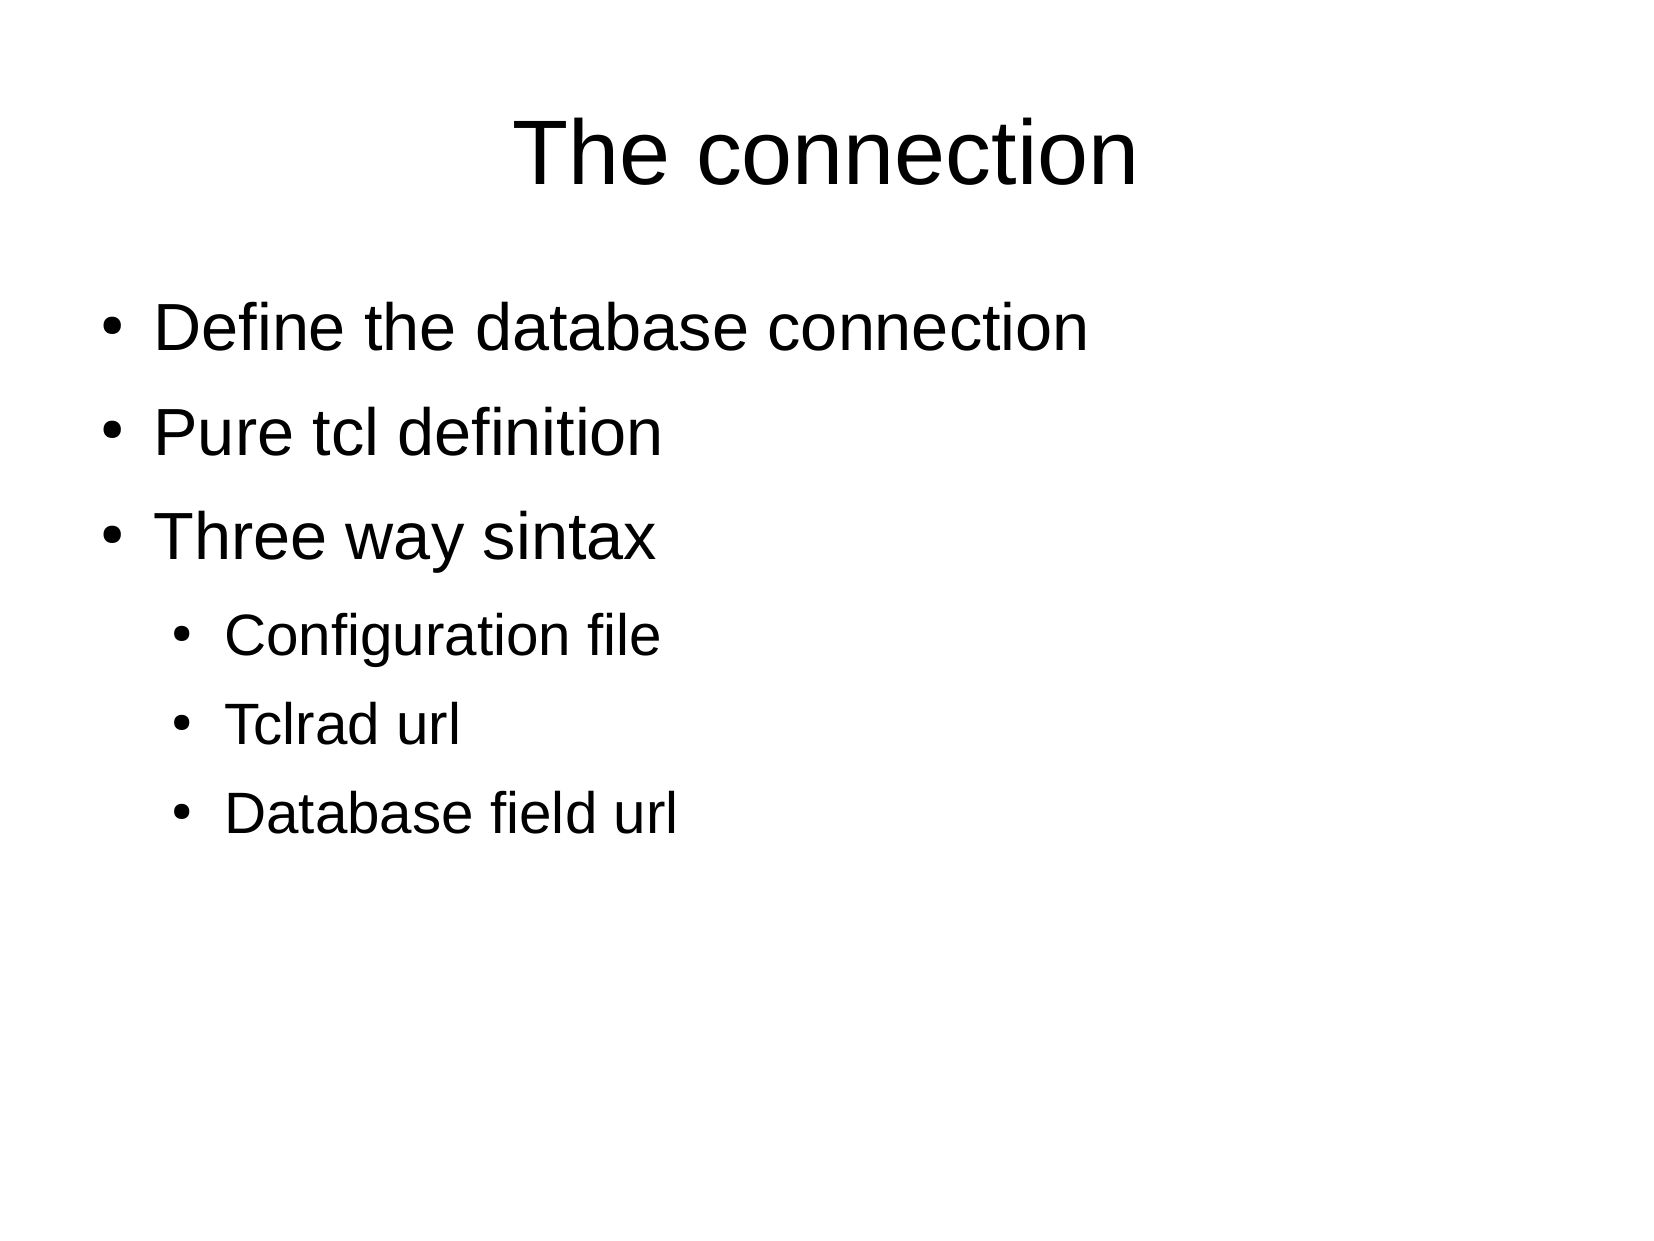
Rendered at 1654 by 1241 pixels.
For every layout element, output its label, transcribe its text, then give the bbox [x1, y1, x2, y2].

list Define the database connection Pure tcl definition Three way sintax Configuration file Tclrad url Database field url [82, 290, 1571, 1094]
title The connection [82, 56, 1571, 250]
